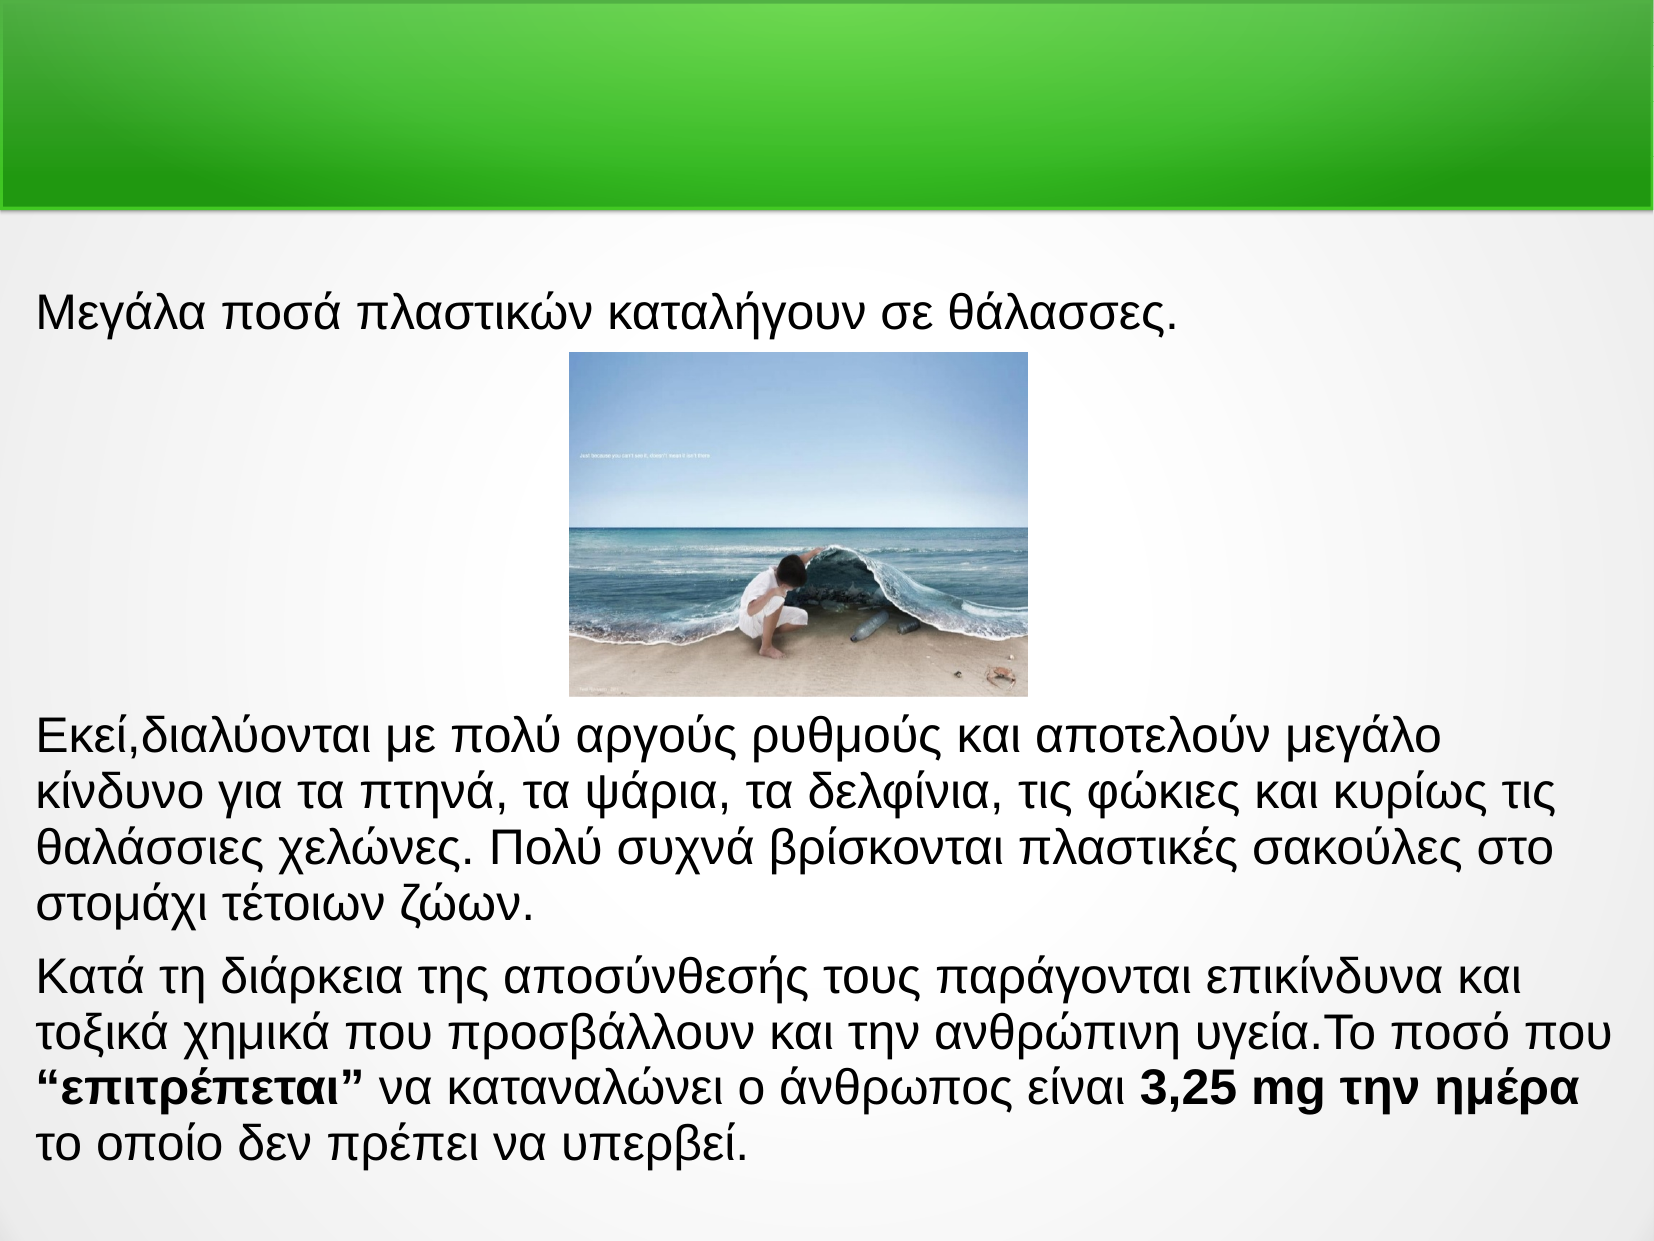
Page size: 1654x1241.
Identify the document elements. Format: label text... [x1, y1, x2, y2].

picture [569, 352, 1028, 697]
subtitle Μεγάλα ποσά πλαστικών καταλήγουν σε θάλασσες. Εκεί,διαλύονται με πολύ αργούς ρυθμούς και αποτελούν μεγάλο κίνδυνο για τα πτηνά, τα ψάρια, τα δελφίνια, τις φώκιες και κυρίως τις θαλάσσιες χελώνες. Πολύ συχνά βρίσκονται πλαστικές σακούλες στο στομάχι τέτοιων ζώων. Κατά τη διάρκεια της αποσύνθεσής τους παράγονται επικίνδυνα και τοξικά χημικά που προσβάλλουν και την ανθρώπινη υγεία.Το ποσό που “επιτρέπεται” να καταναλώνει ο άνθρωπος είναι 3,25 mg την ημέρα το οποίο δεν πρέπει να υπερβεί. [35, 216, 1619, 1182]
